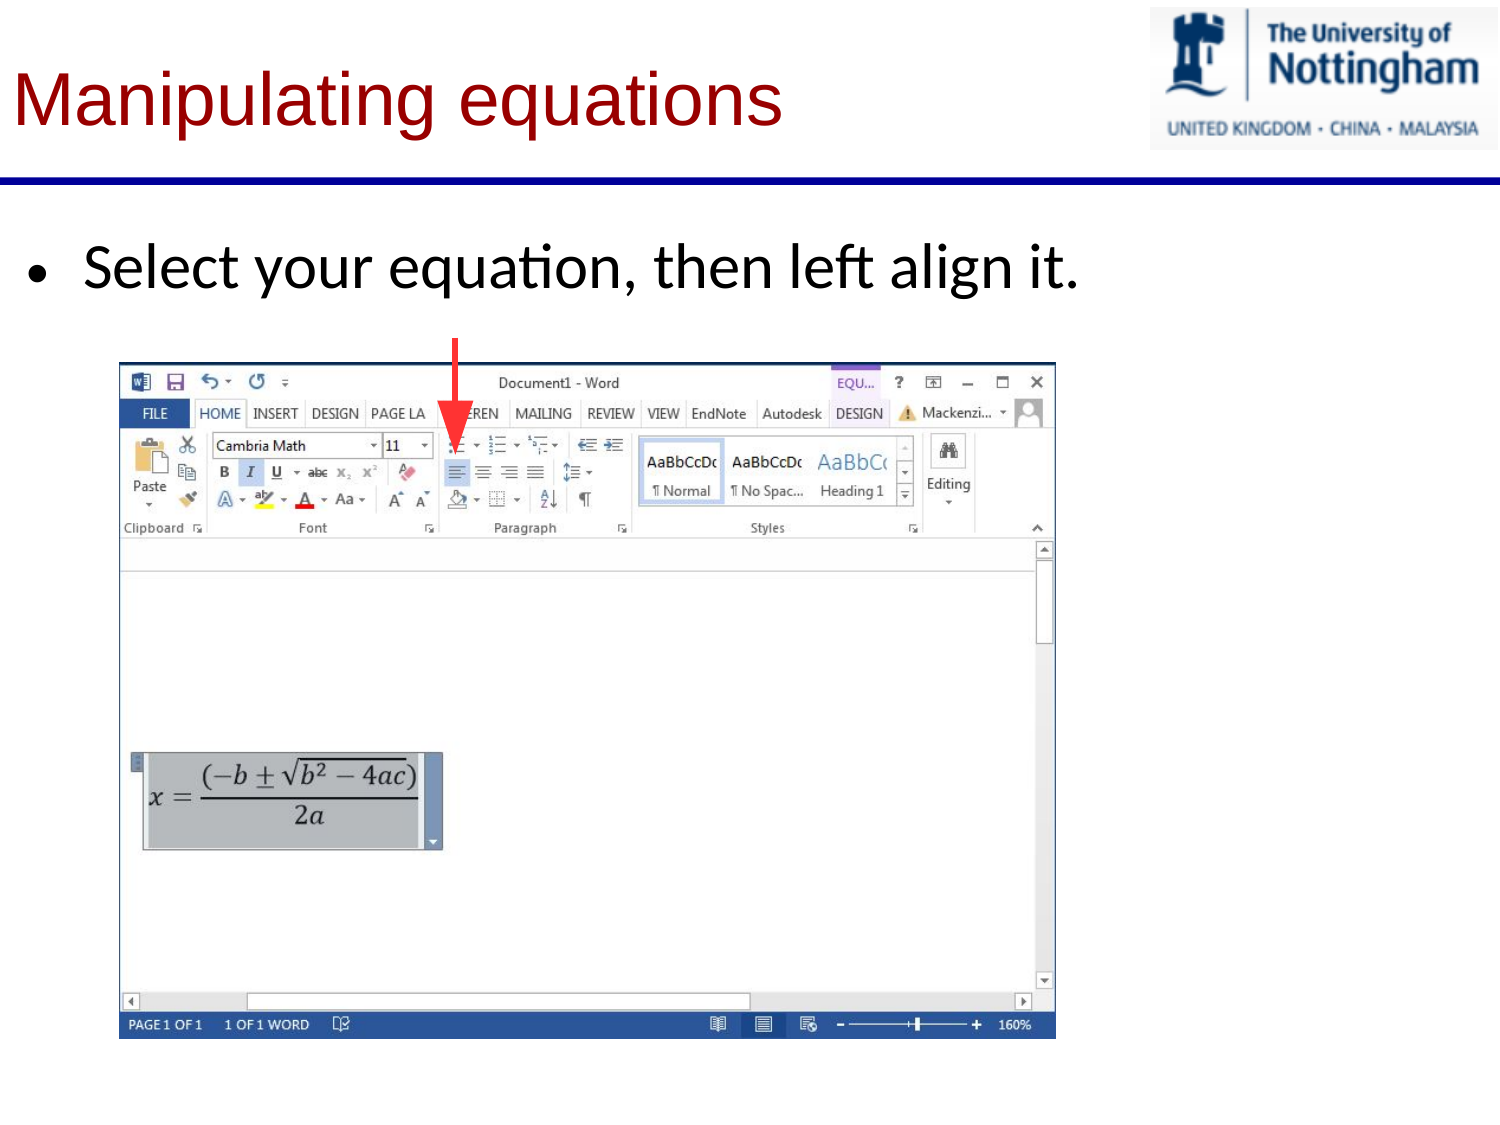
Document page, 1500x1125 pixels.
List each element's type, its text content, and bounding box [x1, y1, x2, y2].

picture [119, 362, 1056, 1039]
text_box Select your equation, then left align it. [12, 233, 1441, 455]
title Manipulating equations [12, 21, 1375, 177]
picture [1150, 7, 1498, 150]
